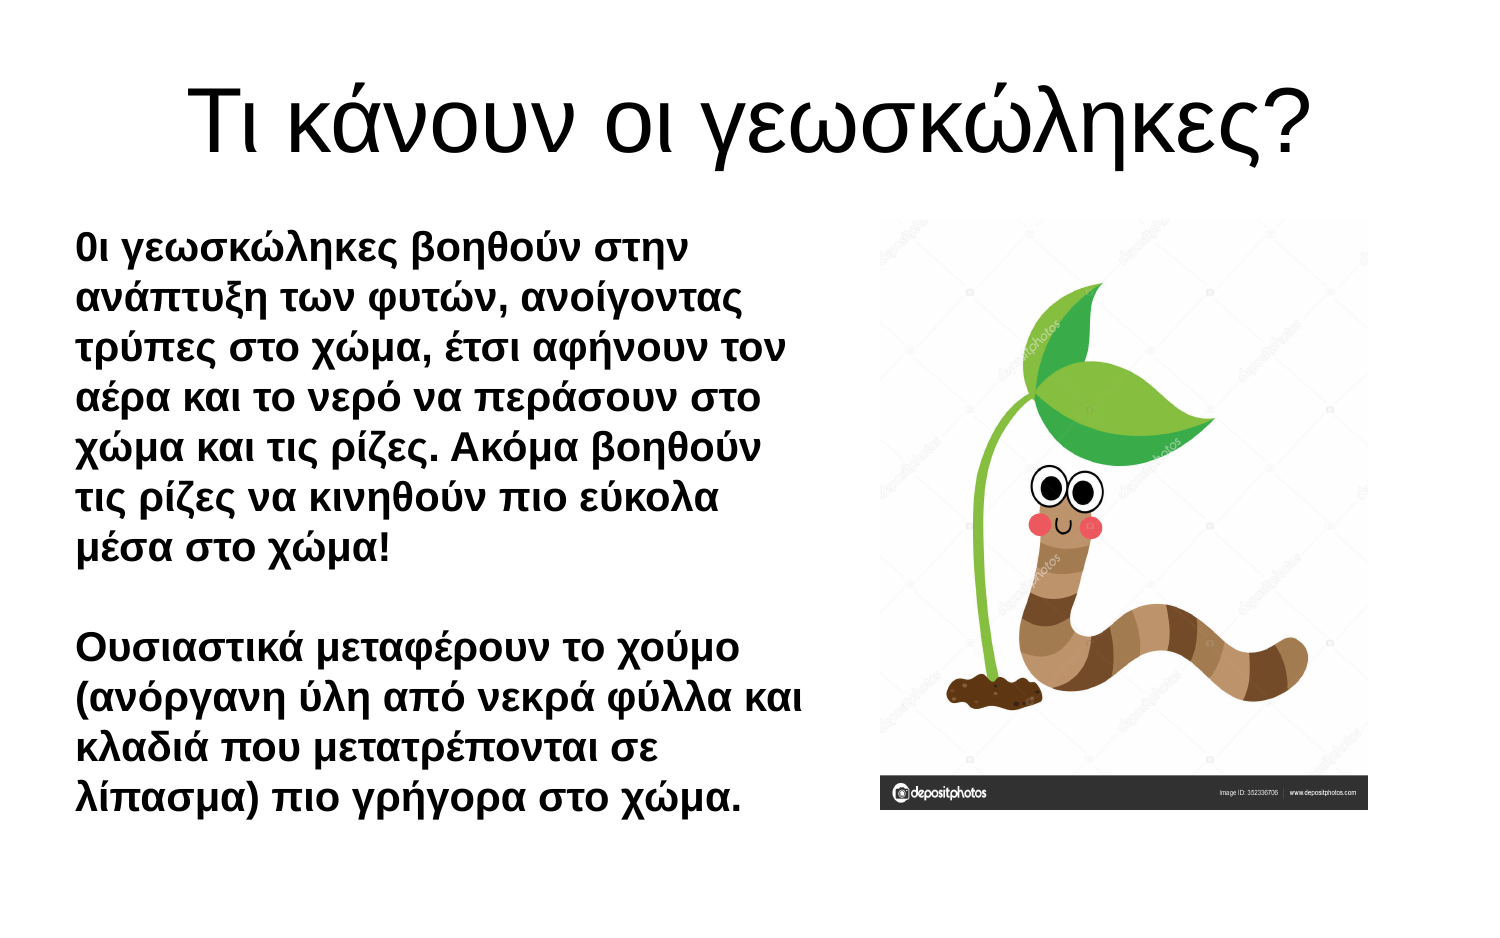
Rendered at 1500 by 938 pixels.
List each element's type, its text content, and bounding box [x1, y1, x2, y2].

list 0ι γεωσκώληκες βοηθούν στην ανάπτυξη των φυτών, ανοίγοντας τρύπες στο χώμα, έτσι αφήνουν τον αέρα και το νερό να περάσουν στο χώμα και τις ρίζες. Ακόμα βοηθούν τις ρίζες να κινηθούν πιο εύκολα μέσα στο χώμα! Ουσιαστικά μεταφέρουν το χούμο (ανόργανη ύλη από νεκρά φύλλα και κλαδιά που μετατρέπονται σε λίπασμα) πιο γρήγορα στο χώμα. [75, 219, 813, 886]
picture [880, 219, 1368, 810]
title Τι κάνουν οι γεωσκώληκες? [75, 37, 1425, 194]
